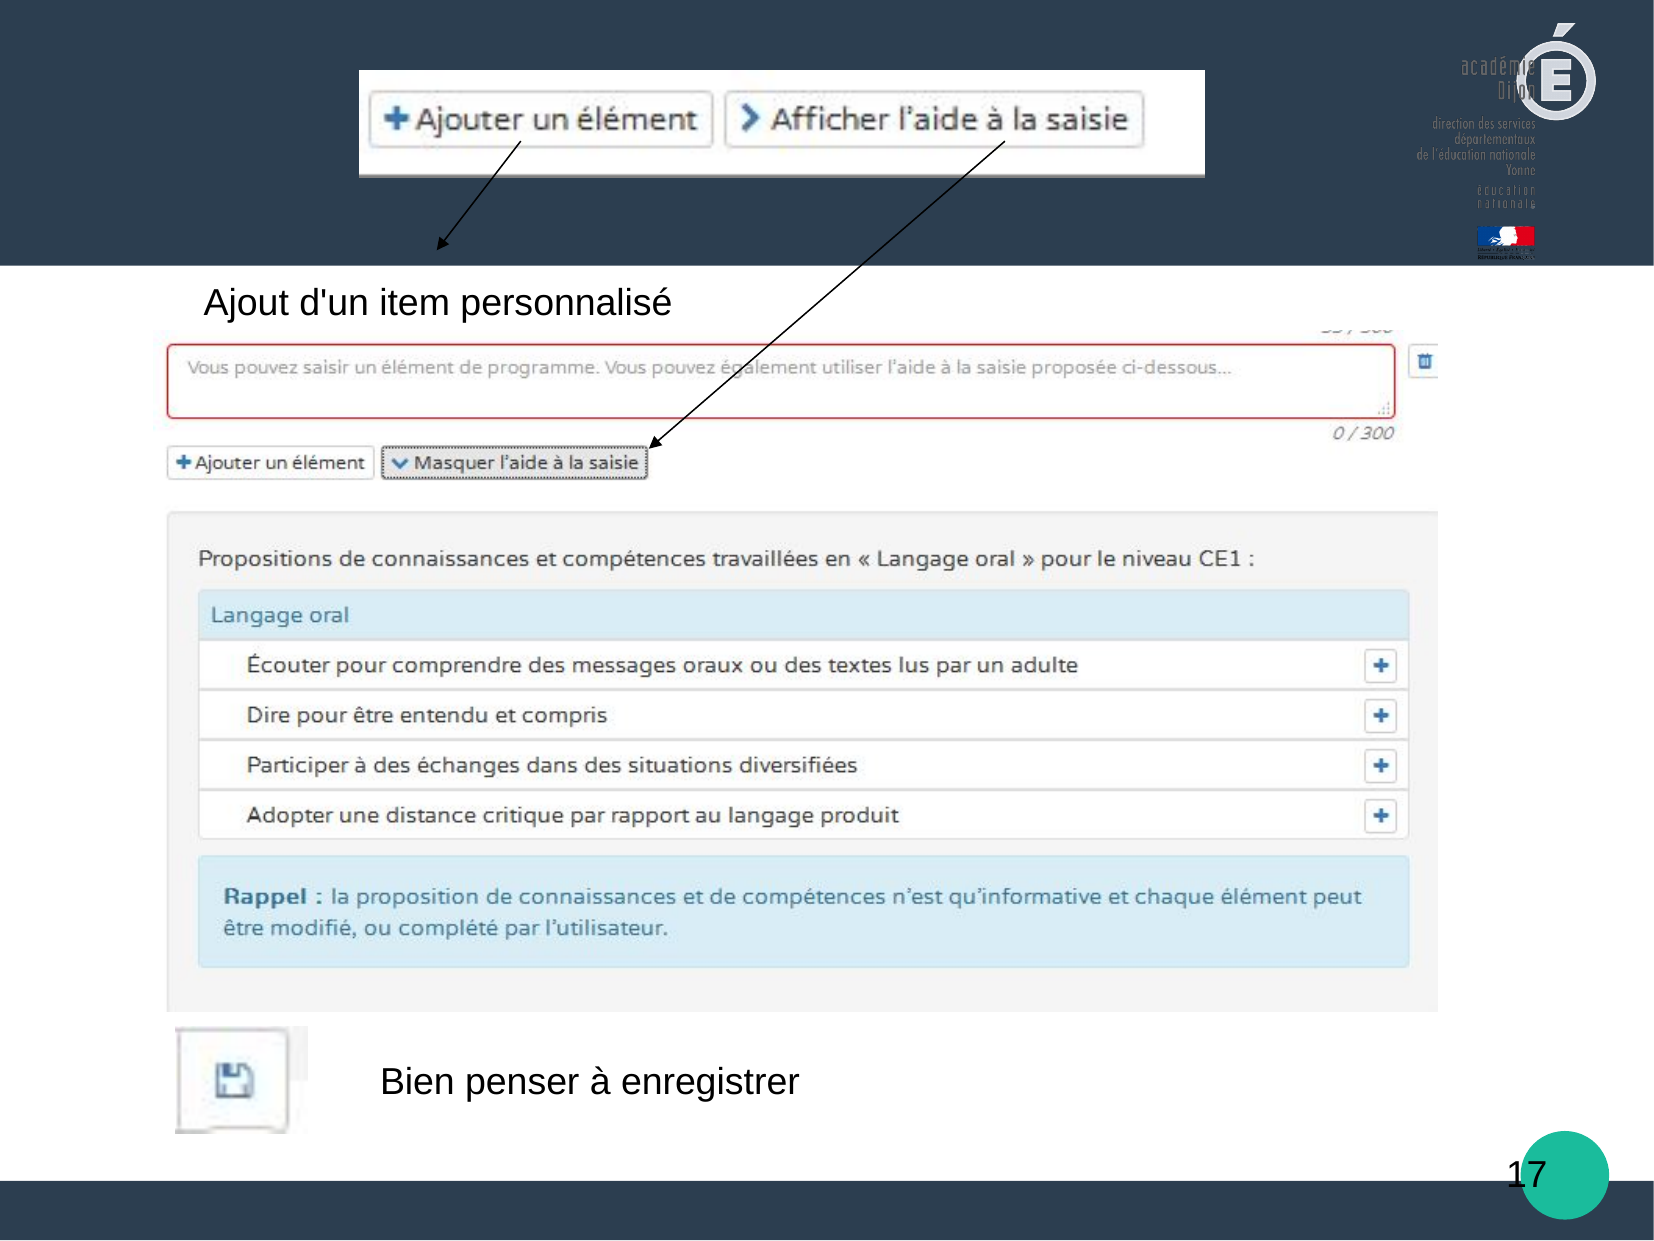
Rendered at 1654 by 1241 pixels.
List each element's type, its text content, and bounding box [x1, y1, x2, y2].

picture [175, 1026, 308, 1134]
text_box Bien penser à enregistrer [365, 1051, 816, 1109]
text_box Ajout d'un item personnalisé [188, 271, 688, 329]
picture [359, 70, 1205, 178]
picture [153, 330, 1438, 1012]
picture [1417, 23, 1596, 260]
